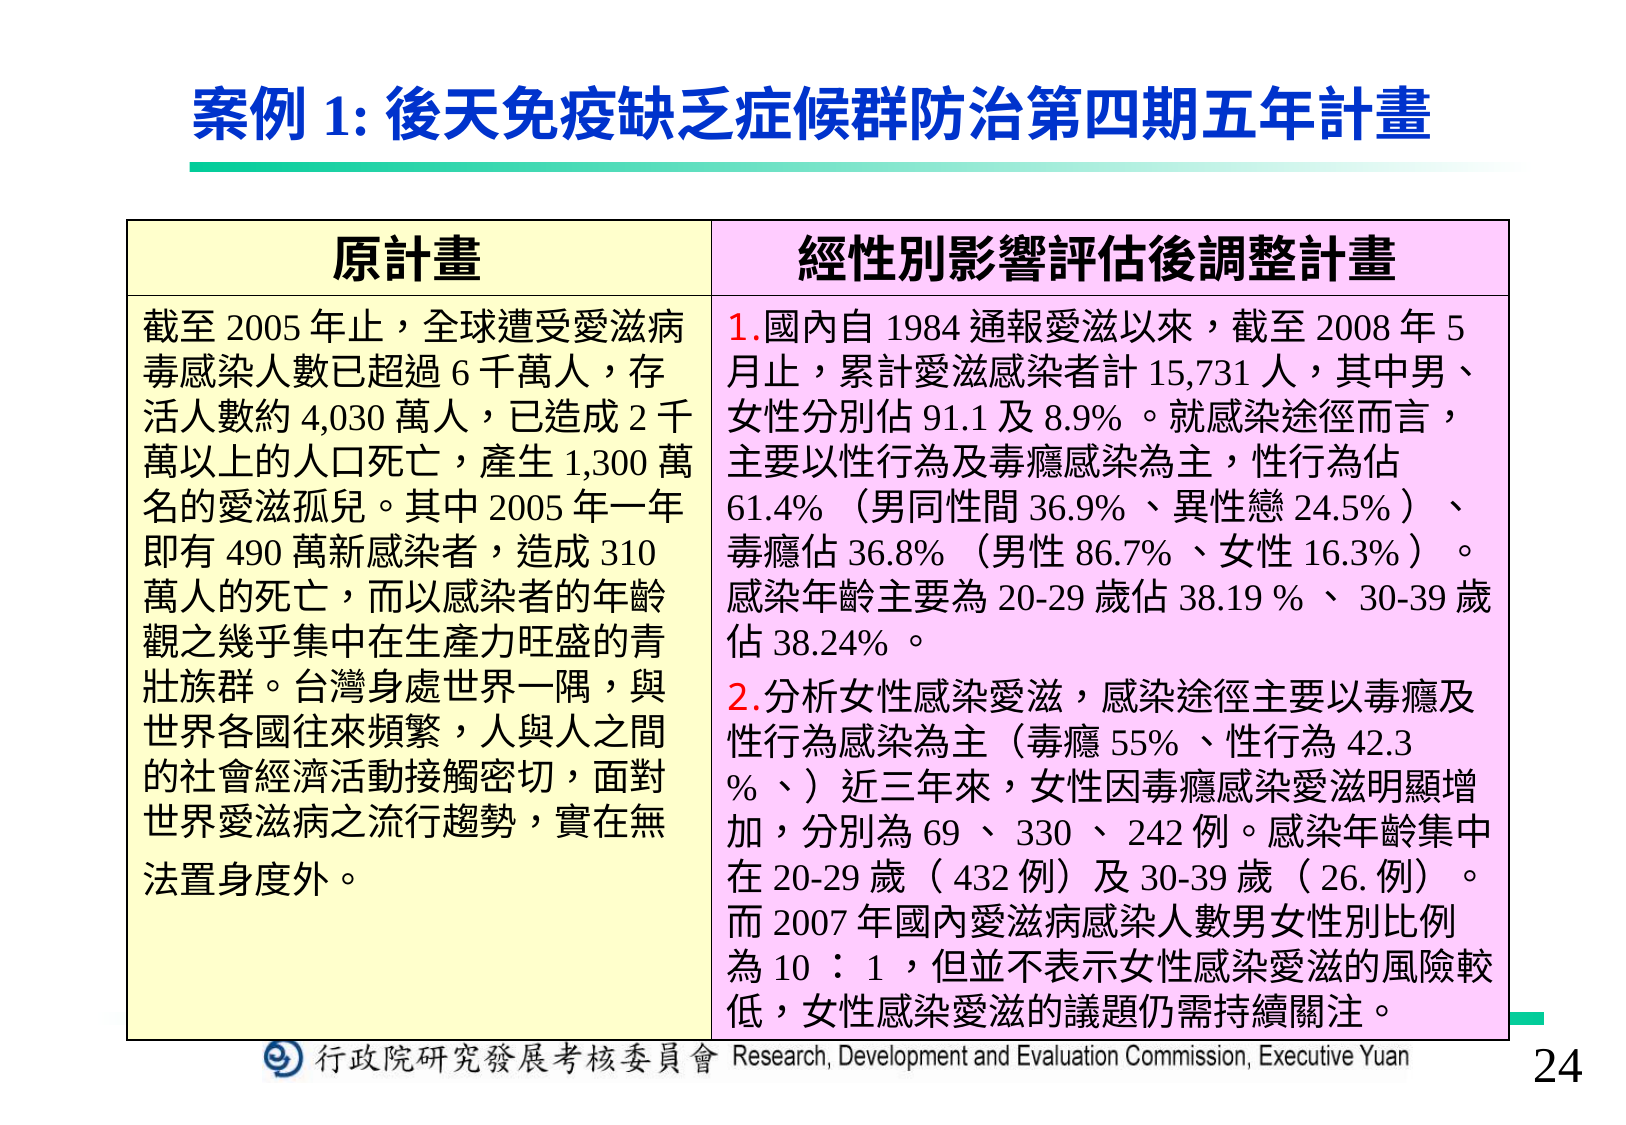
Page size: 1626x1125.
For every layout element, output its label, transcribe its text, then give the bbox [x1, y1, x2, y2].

table_cell 截至2005年止，全球遭受愛滋病毒感染人數已超過6千萬人，存活人數約4,030萬人，已造成2千萬以上的人口死亡，產生1,300萬名的愛滋孤兒。其中2005年一年即有490萬新感染者，造成310萬人的死亡，而以感染者的年齡觀之幾乎集中在生產力旺盛的青壯族群。台灣身處世界一隅，與世界各國往來頻繁，人與人之間的社會經濟活動接觸密切，面對世界愛滋病之流行趨勢，實在無法置身度外。 [128, 296, 711, 1039]
picture [262, 1041, 1415, 1083]
table_cell 國內自1984通報愛滋以來，截至2008年5月止，累計愛滋感染者計15,731人，其中男、女性分別佔91.1及8.9%。就感染途徑而言，主要以性行為及毒癮感染為主，性行為佔61.4%（男同性間36.9%、異性戀24.5%）、毒癮佔36.8%（男性86.7%、女性16.3%）。感染年齡主要為20-29歲佔38.19 %、30-39歲佔38.24%。 分析女性感染愛滋，感染途徑主要以毒癮及性行為感染為主（毒癮55%、性行為42.3%、）近三年來，女性因毒癮感染愛滋明顯增加，分別為69、330、242例。感染年齡集中在20-29歲（432例）及30-39歲（26.例）。而2007年國內愛滋病感染人數男女性別比例為10：1，但並不表示女性感染愛滋的風險較低，女性感染愛滋的議題仍需持續關注。 [712, 296, 1508, 1039]
title 案例1:後天免疫缺乏症候群防治第四期五年計畫 [121, 37, 1504, 188]
table_header 原計畫 [128, 221, 711, 295]
table_header 經性別影響評估後調整計畫 [712, 221, 1508, 295]
